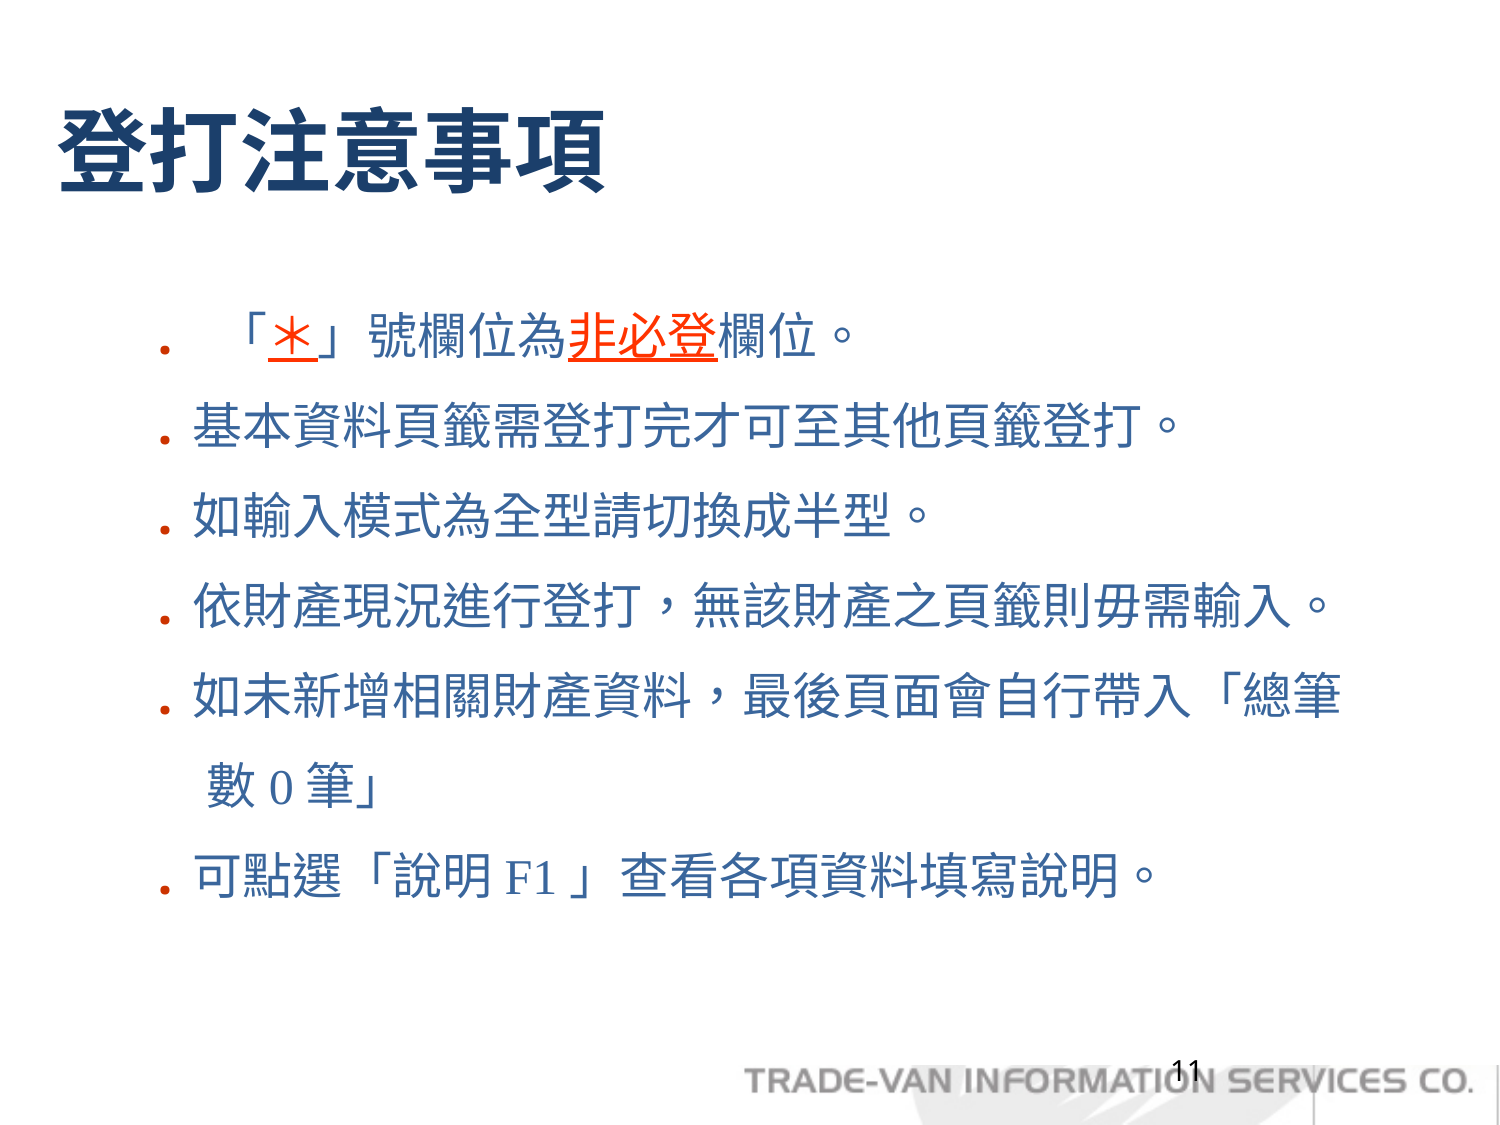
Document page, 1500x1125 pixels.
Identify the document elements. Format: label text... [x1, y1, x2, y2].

text_box [0, 0, 1500, 1100]
text_box 登打注意事項 [41, 66, 1034, 232]
text_box ․ 「＊」號欄位為非必登欄位。 ․基本資料頁籤需登打完才可至其他頁籤登打。 ․如輸入模式為全型請切換成半型。 ․依財產現況進行登打，無該財產之頁籤則毋需輸入。 ․如未新增相關財產資料，最後頁面會自行帶入「總筆數0筆」 ․可點選「說明F1」查看各項資料填寫說明。 [136, 267, 1376, 964]
